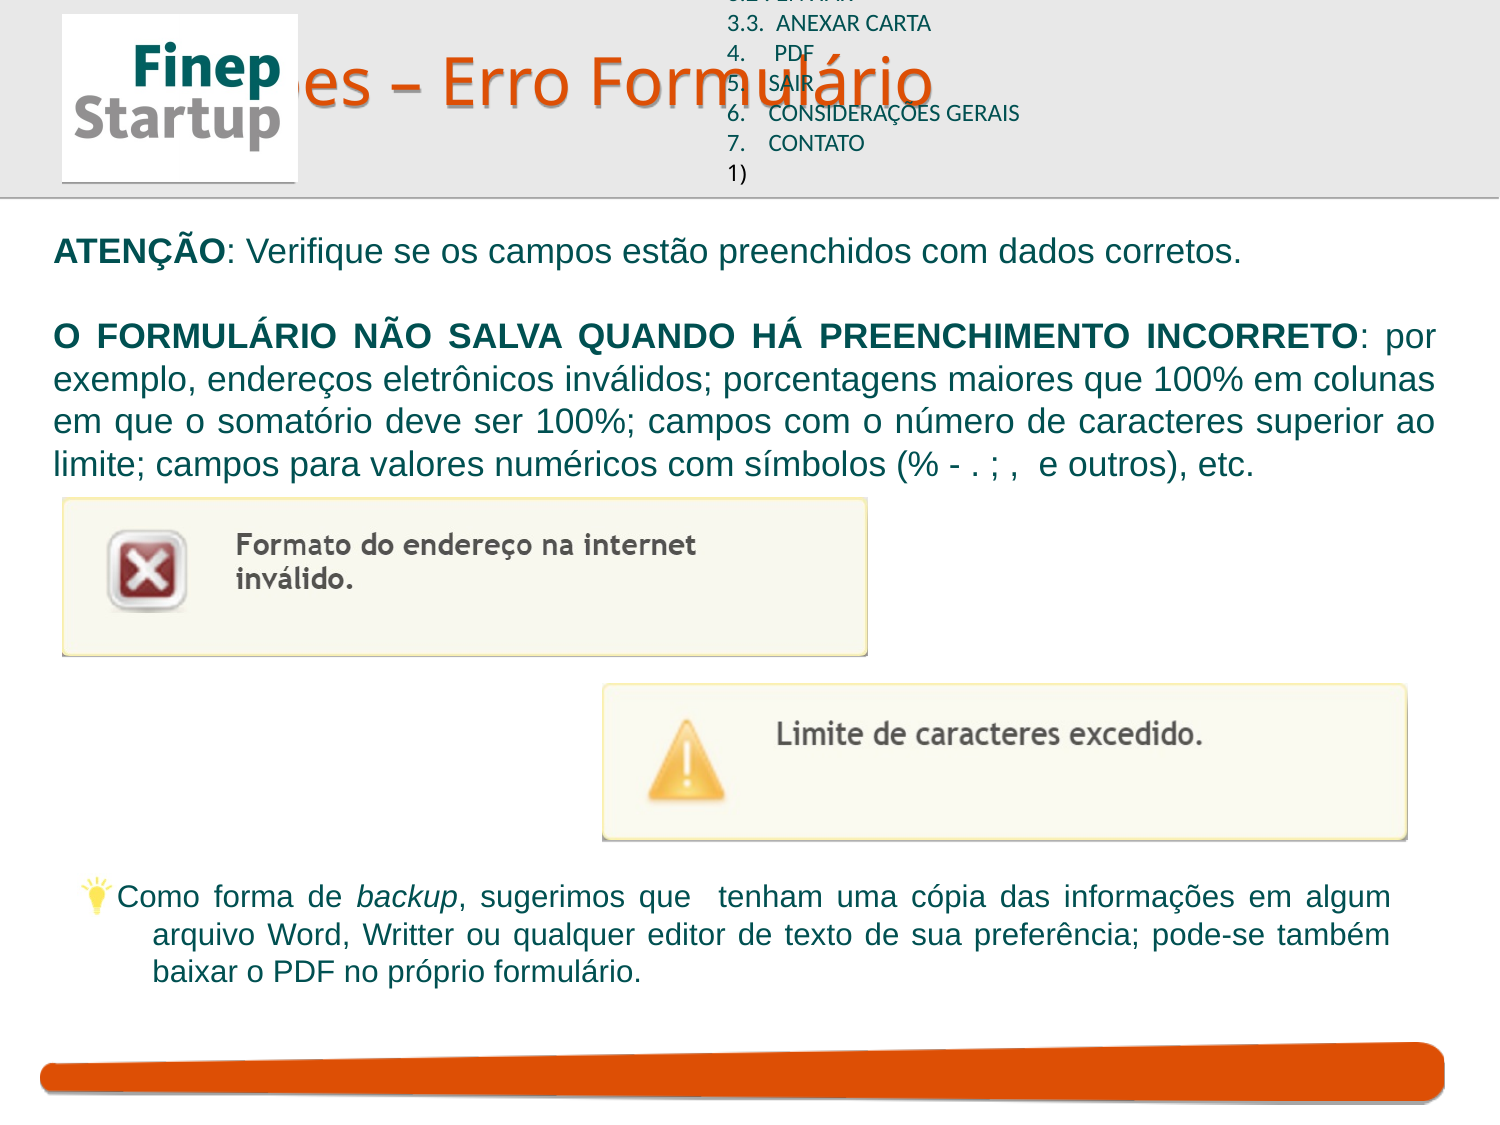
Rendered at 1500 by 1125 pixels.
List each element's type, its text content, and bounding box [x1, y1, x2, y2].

picture [62, 497, 868, 656]
picture [602, 683, 1408, 840]
picture [62, 14, 298, 182]
text_box 1. 1º ACESSO 2. CADASTRO 3. BOTÕES DO FORMULÁRIO 3.1. SALVAR 3.2 . ENVIAR 3.3. ANEXAR CARTA 4. PDF 5. SAIR 6. CONSIDERAÇÕES GERAIS 7. CONTATO [712, 0, 1480, 195]
text_box ATENÇÃO: Verifique se os campos estão preenchidos com dados corretos. O FORMULÁRIO NÃO SALVA QUANDO HÁ PREENCHIMENTO INCORRETO: por exemplo, endereços eletrônicos inválidos; porcentagens maiores que 100% em colunas em que o somatório deve ser 100%; campos com o número de caracteres superior ao limite; campos para valores numéricos com símbolos (% - . ; , e outros), etc. [38, 221, 1452, 526]
text_box Como forma de backup, sugerimos que tenham uma cópia das informações em algum arquivo Word, Writter ou qualquer editor de texto de sua preferência; pode-se também baixar o PDF no próprio formulário. [62, 869, 1408, 996]
